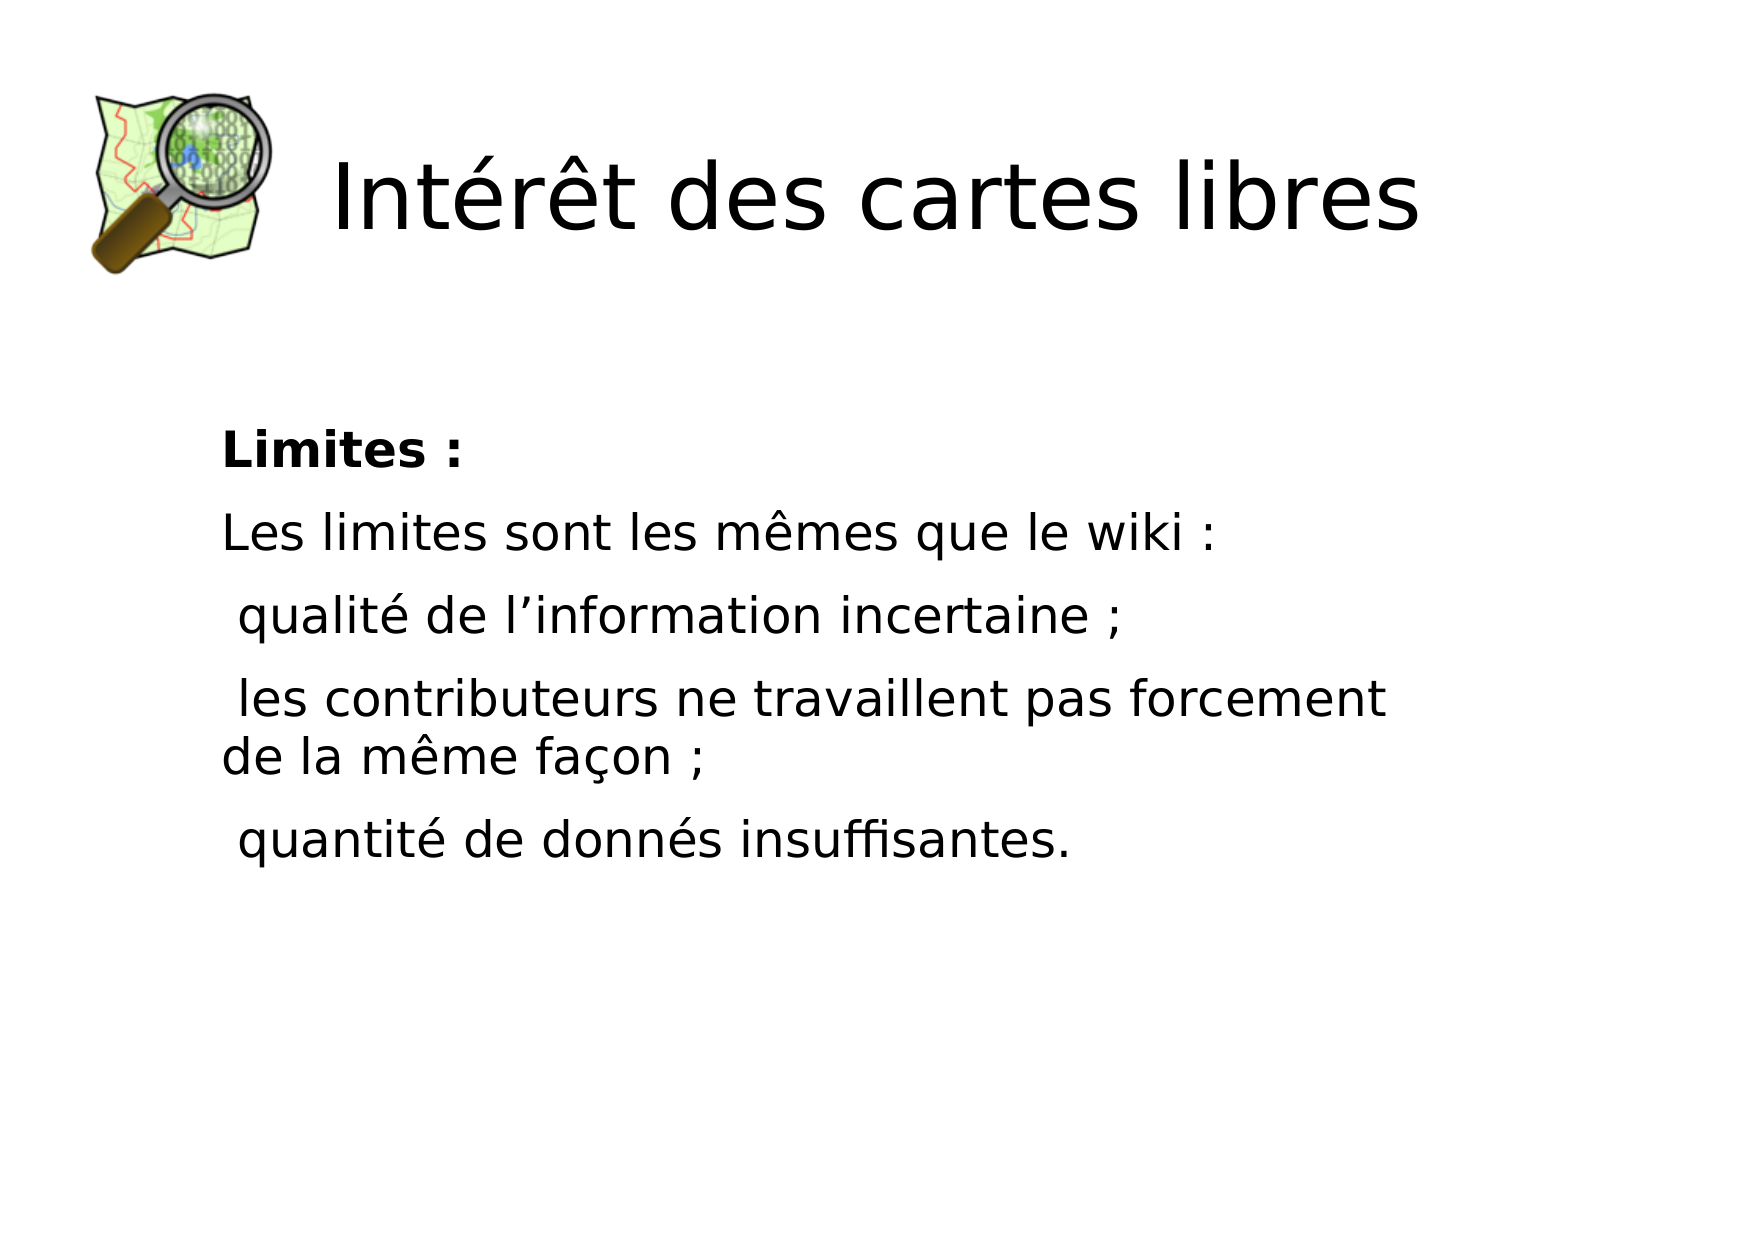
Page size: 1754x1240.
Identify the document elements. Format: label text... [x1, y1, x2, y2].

text_box Limites : Les limites sont les mêmes que le wiki : qualité de l’information incertaine ; les contributeurs ne travaillent pas forcement de la même façon ; quantité de donnés insuffisantes. [206, 413, 1477, 960]
title Intérêt des cartes libres [140, 103, 1614, 292]
picture [88, 88, 277, 277]
